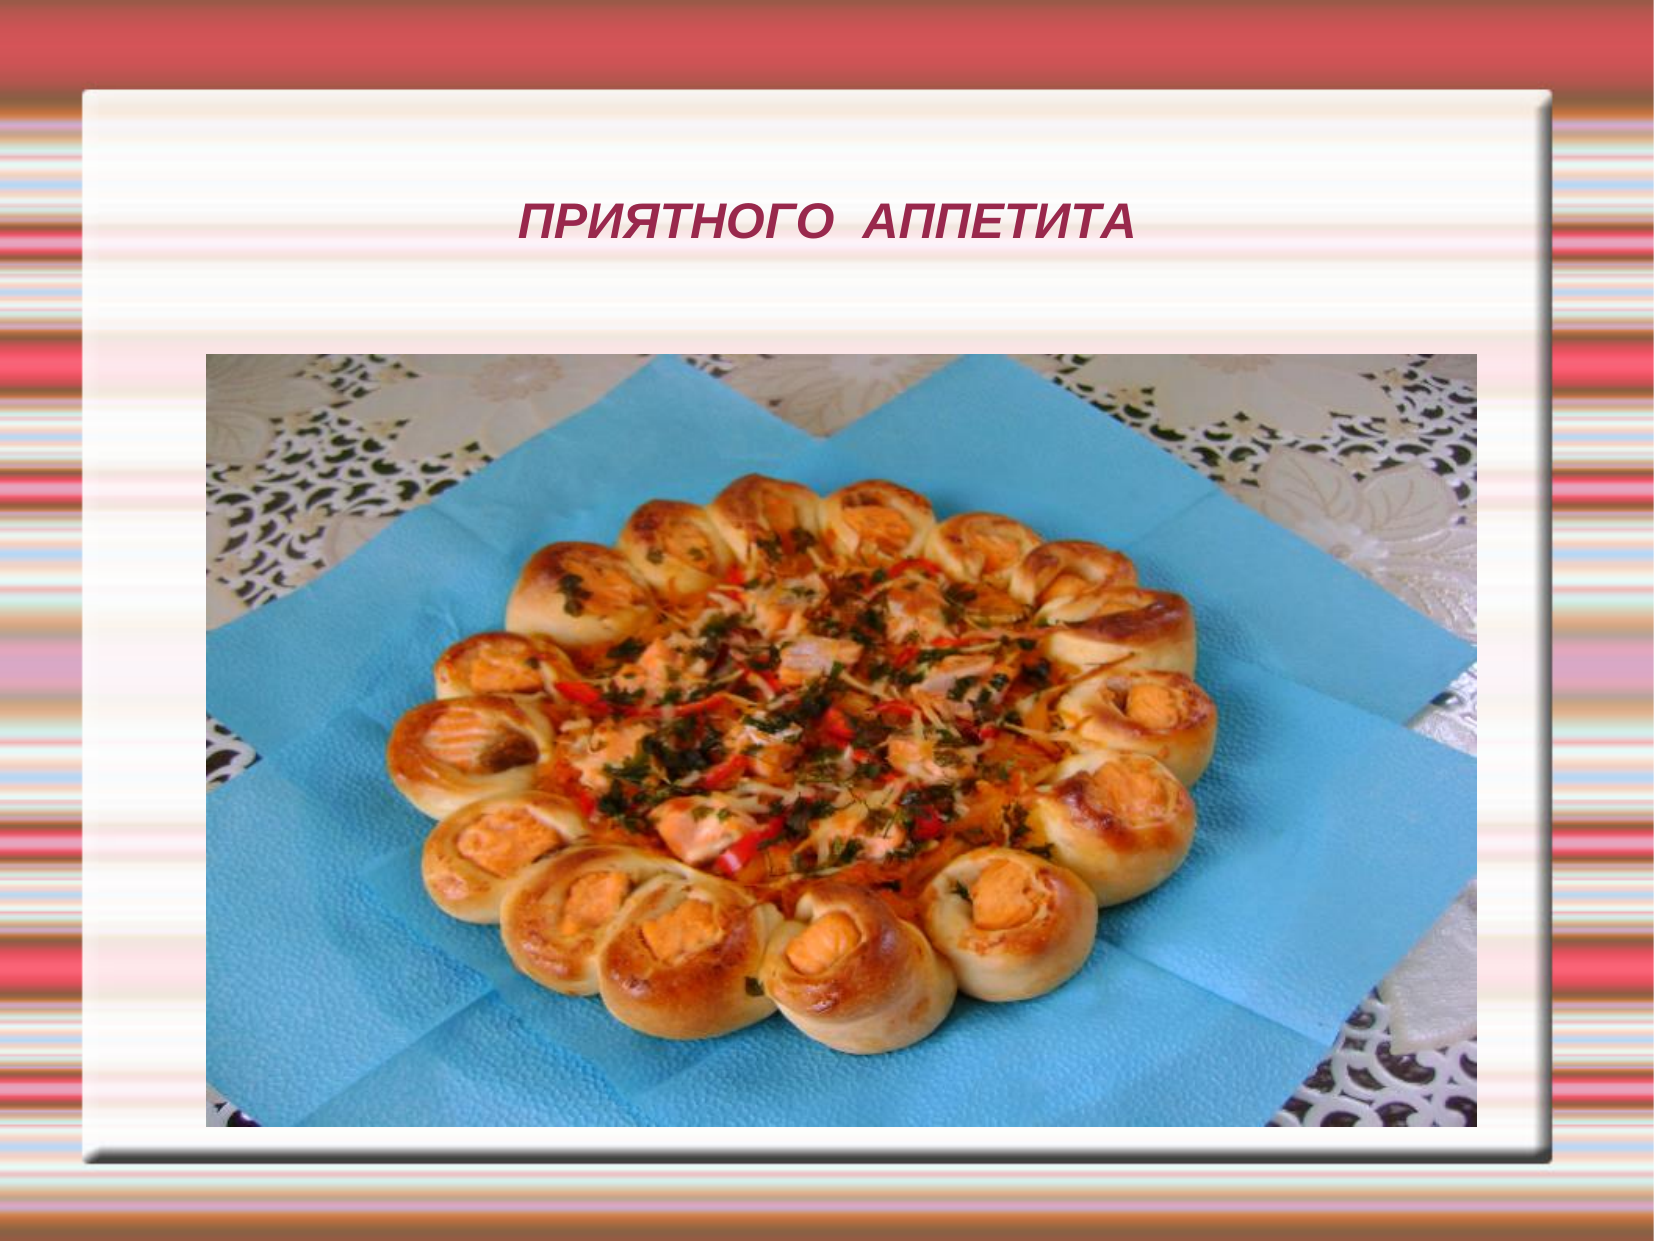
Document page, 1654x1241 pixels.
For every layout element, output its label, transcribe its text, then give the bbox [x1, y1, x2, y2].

picture [206, 354, 1477, 1127]
title ПРИЯТНОГО АППЕТИТА [121, 114, 1534, 322]
